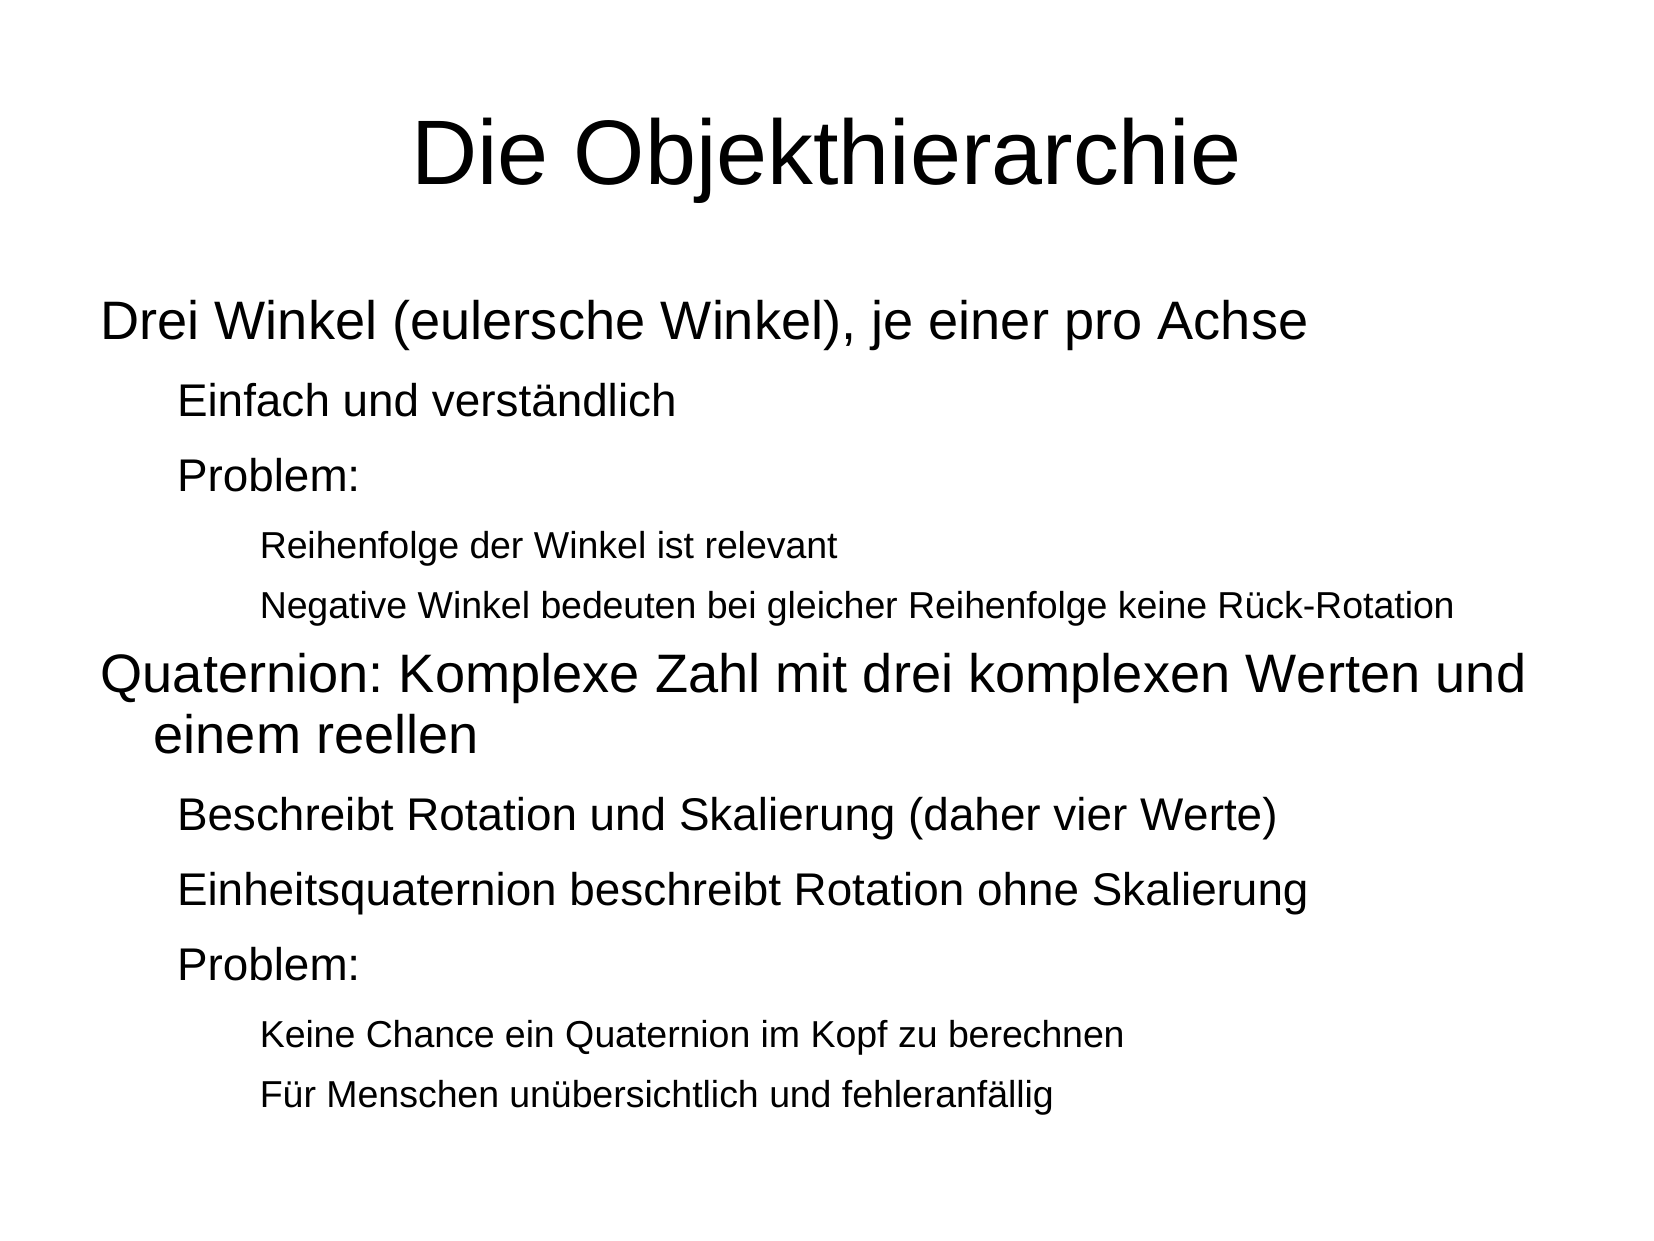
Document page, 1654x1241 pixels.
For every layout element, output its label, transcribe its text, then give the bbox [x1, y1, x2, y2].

list Drei Winkel (eulersche Winkel), je einer pro Achse Einfach und verständlich Problem: Reihenfolge der Winkel ist relevant Negative Winkel bedeuten bei gleicher Reihenfolge keine Rück-Rotation Quaternion: Komplexe Zahl mit drei komplexen Werten und einem reellen Beschreibt Rotation und Skalierung (daher vier Werte) Einheitsquaternion beschreibt Rotation ohne Skalierung Problem: Keine Chance ein Quaternion im Kopf zu berechnen Für Menschen unübersichtlich und fehleranfällig [82, 290, 1571, 1115]
title Die Objekthierarchie [82, 56, 1571, 250]
